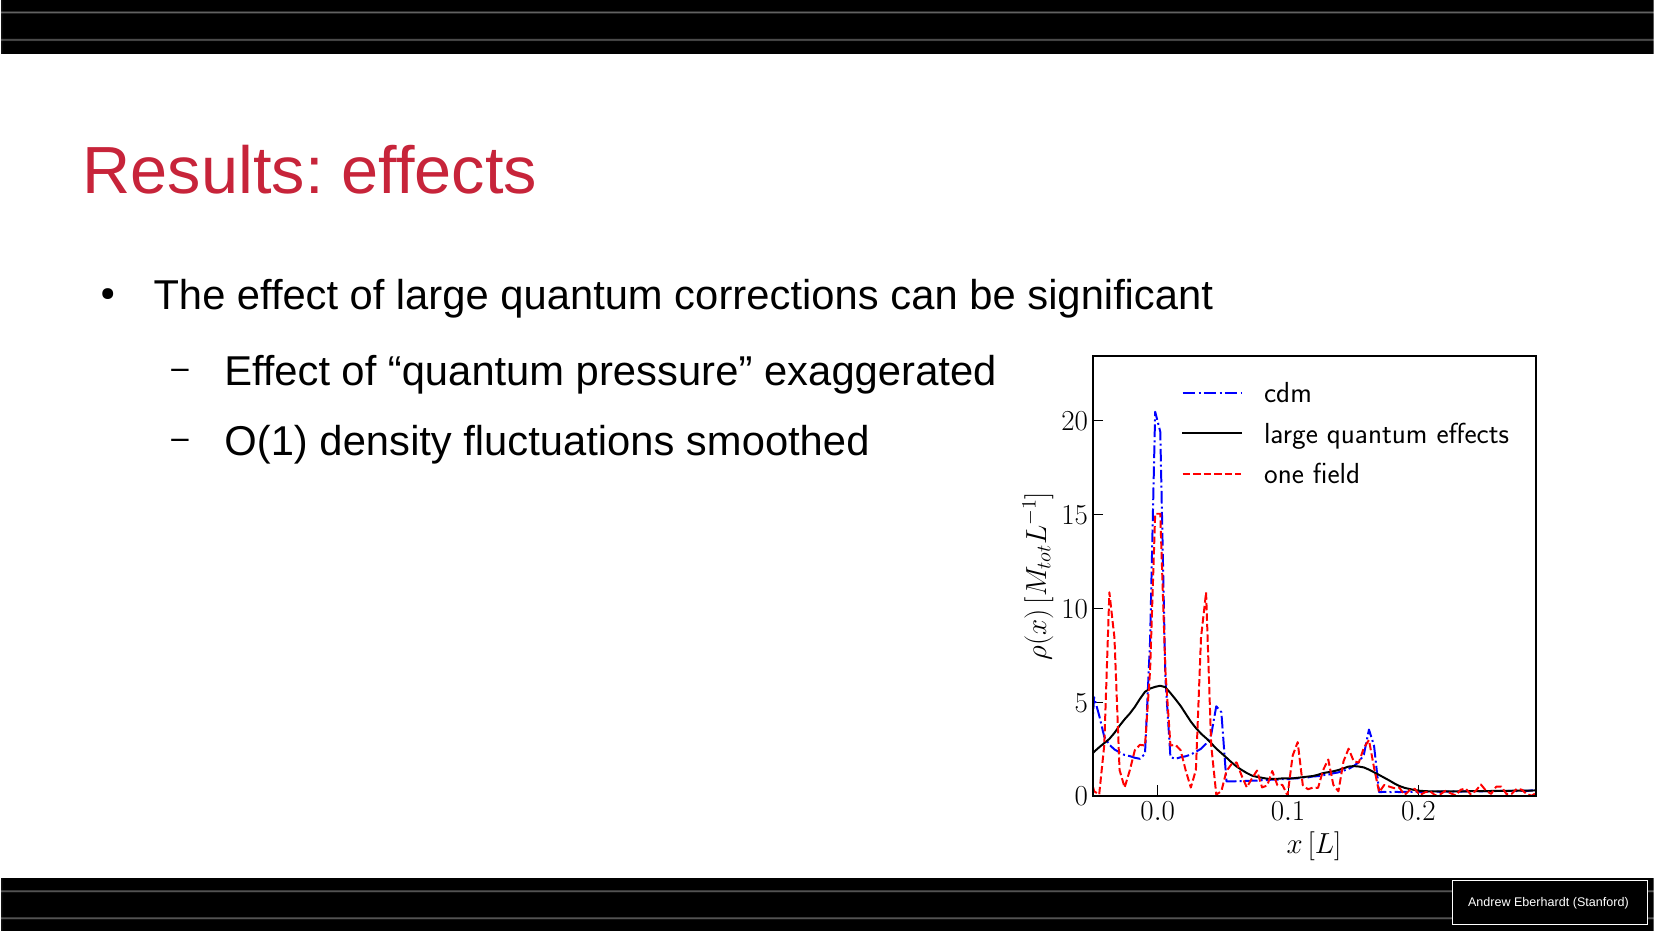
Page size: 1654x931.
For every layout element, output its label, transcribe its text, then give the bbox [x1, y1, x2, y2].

picture [1, 878, 1654, 931]
title Results: effects [82, 92, 1571, 249]
picture [1015, 346, 1546, 871]
picture [1, 0, 1654, 54]
list The effect of large quantum corrections can be significant Effect of “quantum pressure” exaggerated O(1) density fluctuations smoothed [82, 271, 1561, 851]
text_box Andrew Eberhardt (Stanford) [1452, 880, 1648, 925]
